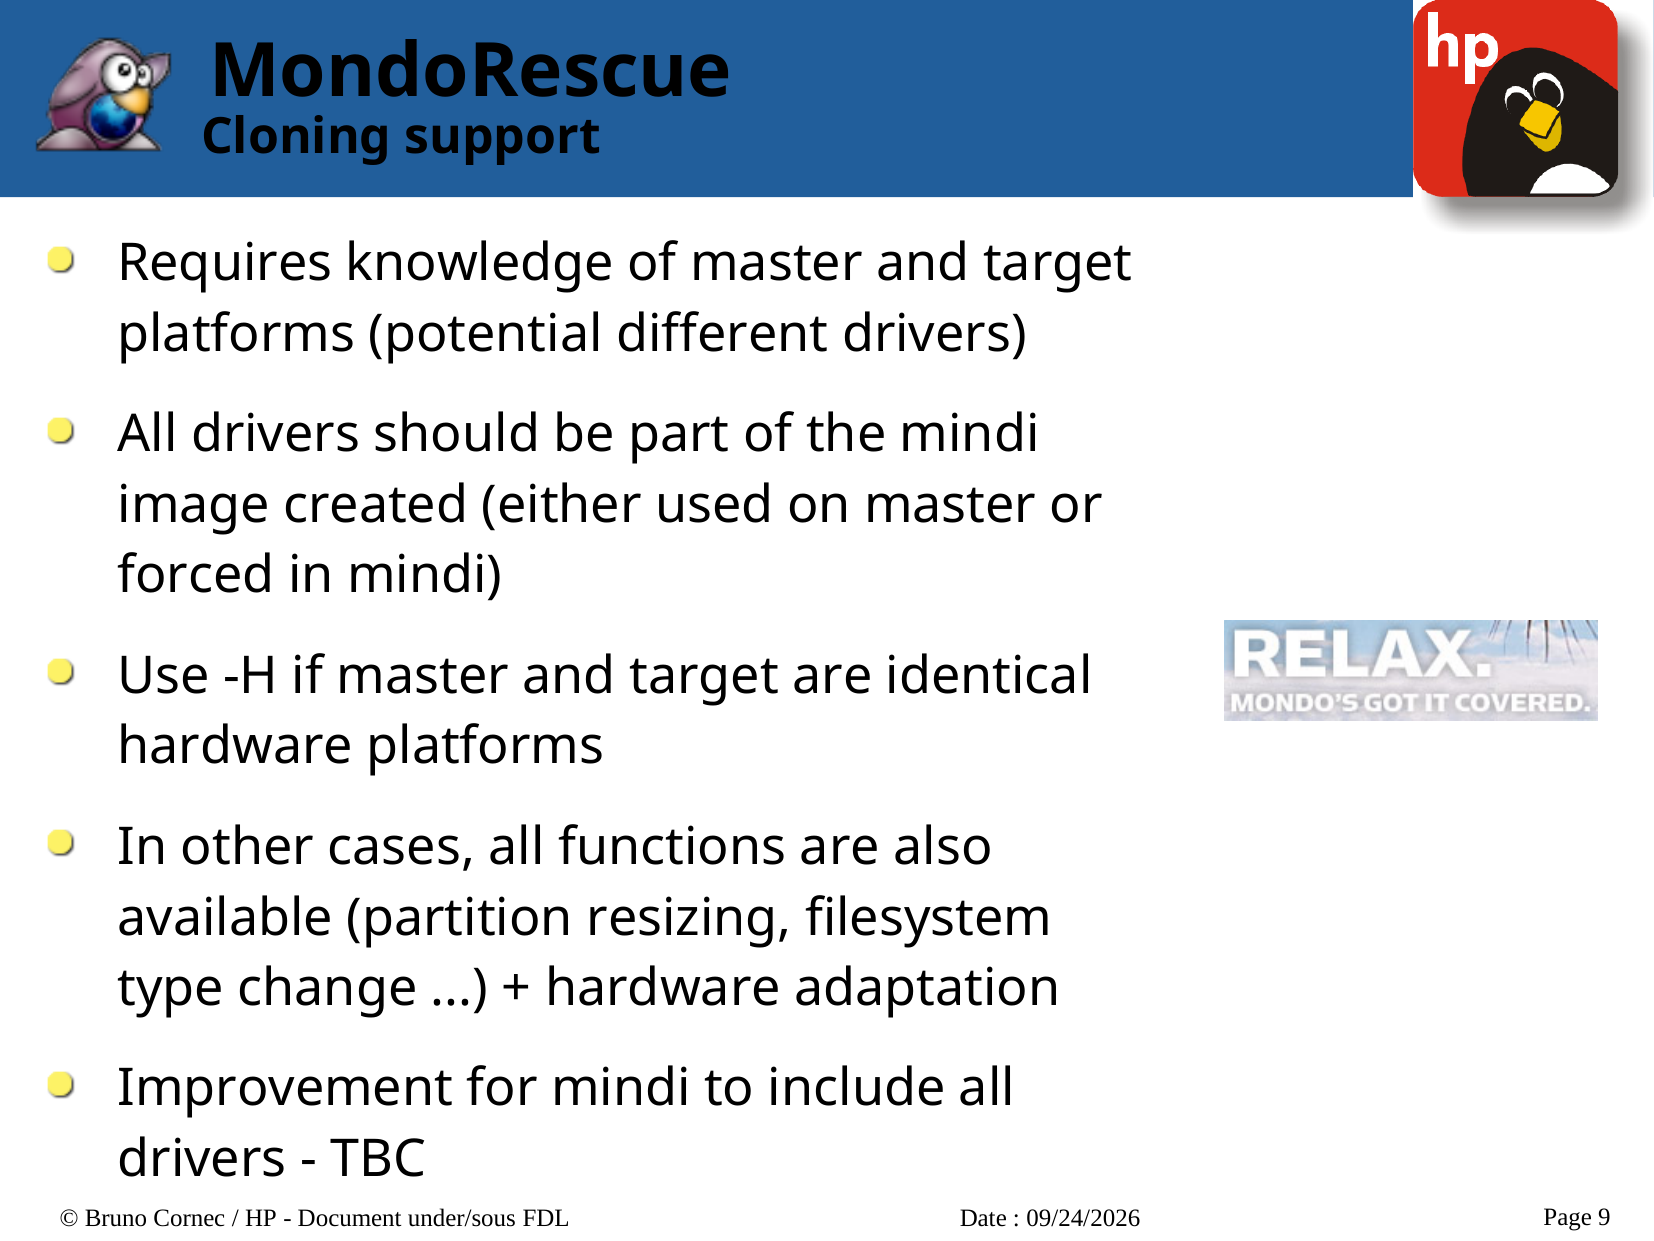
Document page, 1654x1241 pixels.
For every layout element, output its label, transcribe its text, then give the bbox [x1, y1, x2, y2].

picture [1224, 620, 1598, 721]
list Requires knowledge of master and target platforms (potential different drivers) All drivers should be part of the mindi image created (either used on master or forced in mindi) Use -H if master and target are identical hardware platforms In other cases, all functions are also available (partition resizing, filesystem type change ...) + hardware adaptation Improvement for mindi to include all drivers - TBC [34, 224, 1138, 1188]
title Cloning support [201, 32, 1190, 241]
picture [0, 0, 211, 199]
picture [1413, 0, 1654, 235]
